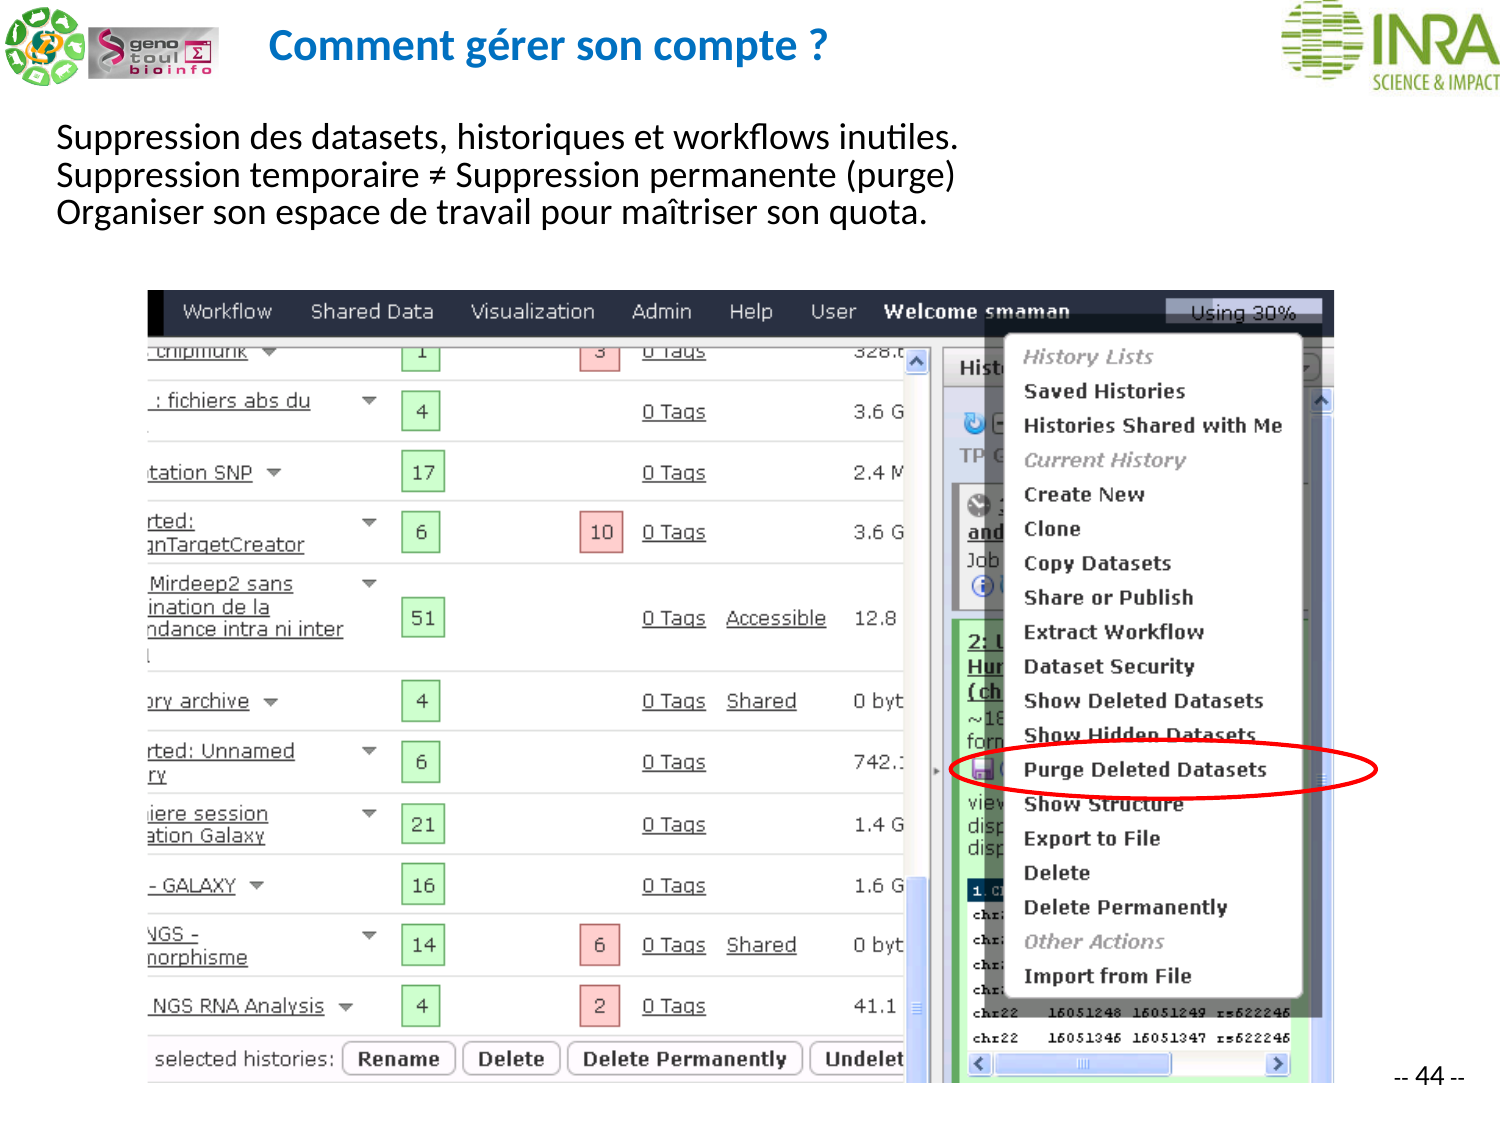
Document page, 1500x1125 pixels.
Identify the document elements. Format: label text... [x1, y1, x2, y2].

picture [5, 7, 85, 86]
picture [954, 742, 1335, 796]
text_box Suppression des datasets, historiques et workflows inutiles. Suppression temporaire ≠ Suppression permanente (purge) Organiser son espace de travail pour maîtriser son quota. [41, 114, 1447, 242]
picture [1281, 0, 1500, 110]
picture [88, 27, 219, 79]
picture [147, 290, 1335, 1083]
text_box Comment gérer son compte ? [253, 19, 1424, 90]
